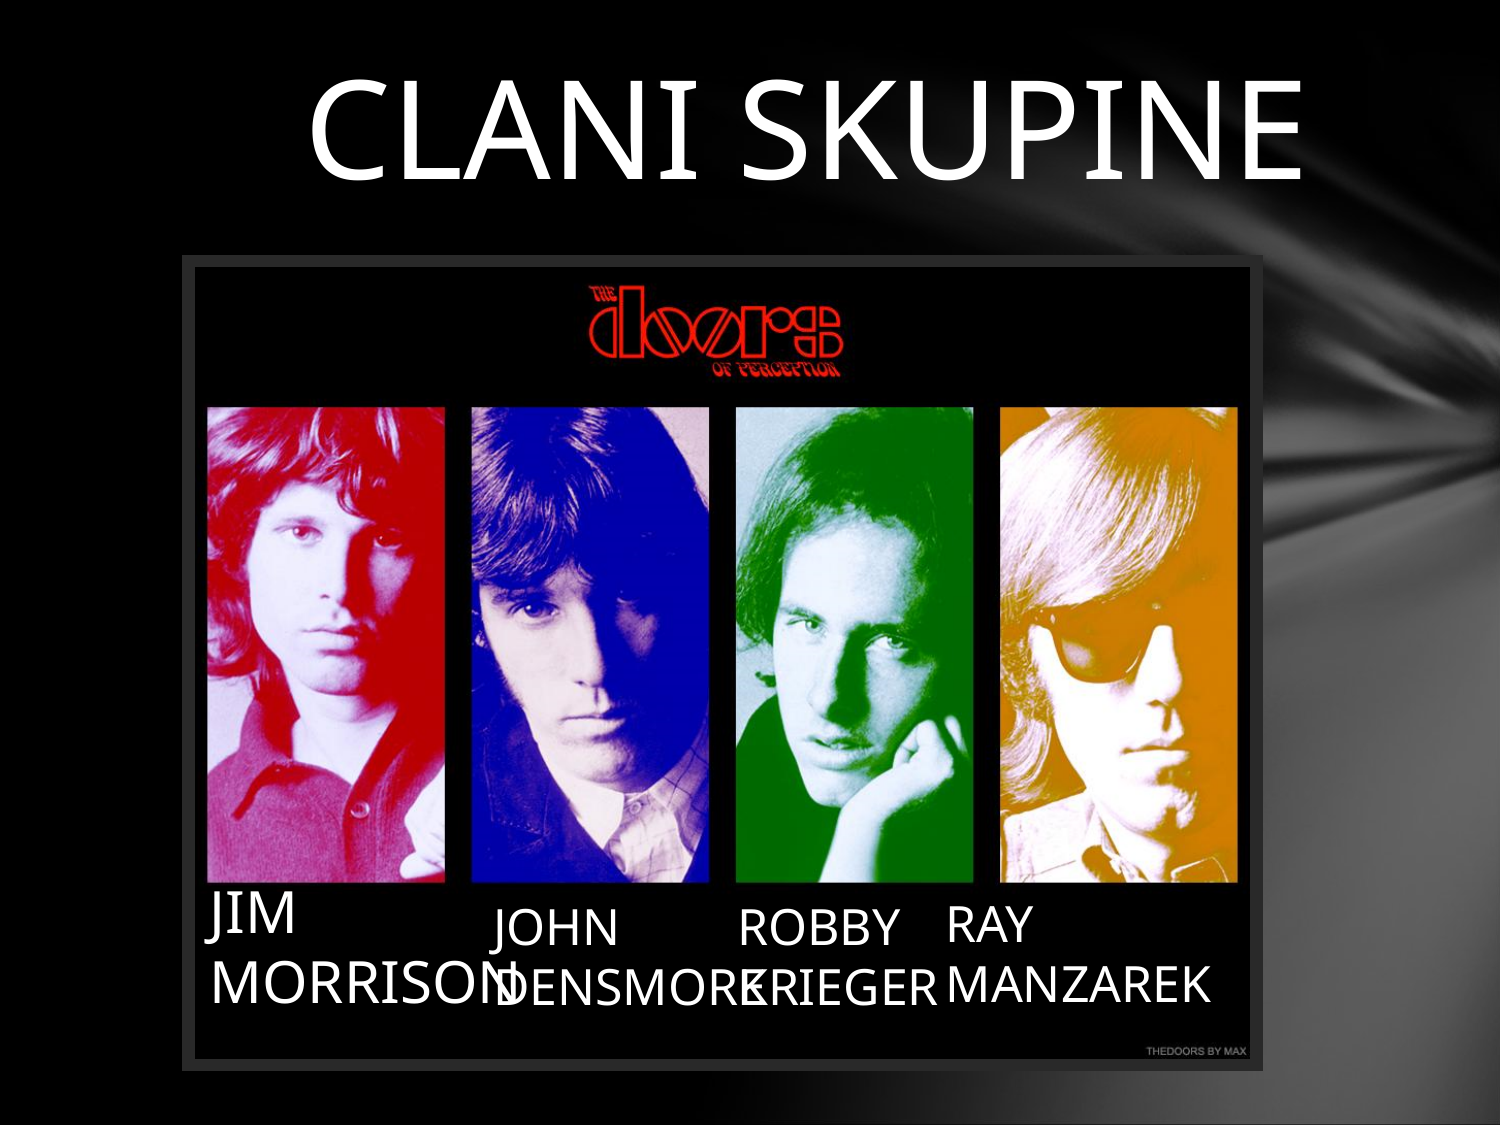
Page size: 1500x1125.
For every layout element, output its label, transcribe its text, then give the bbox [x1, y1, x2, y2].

picture [0, 0, 1500, 1125]
title CLANI SKUPINE [289, 2, 1376, 215]
text_box ROBBY KRIEGER [722, 887, 1042, 1023]
text_box JIM MORRISON [194, 867, 575, 1023]
text_box RAY MANZAREK [931, 884, 1251, 1020]
text_box JOHN DENSMORE [478, 888, 798, 1024]
